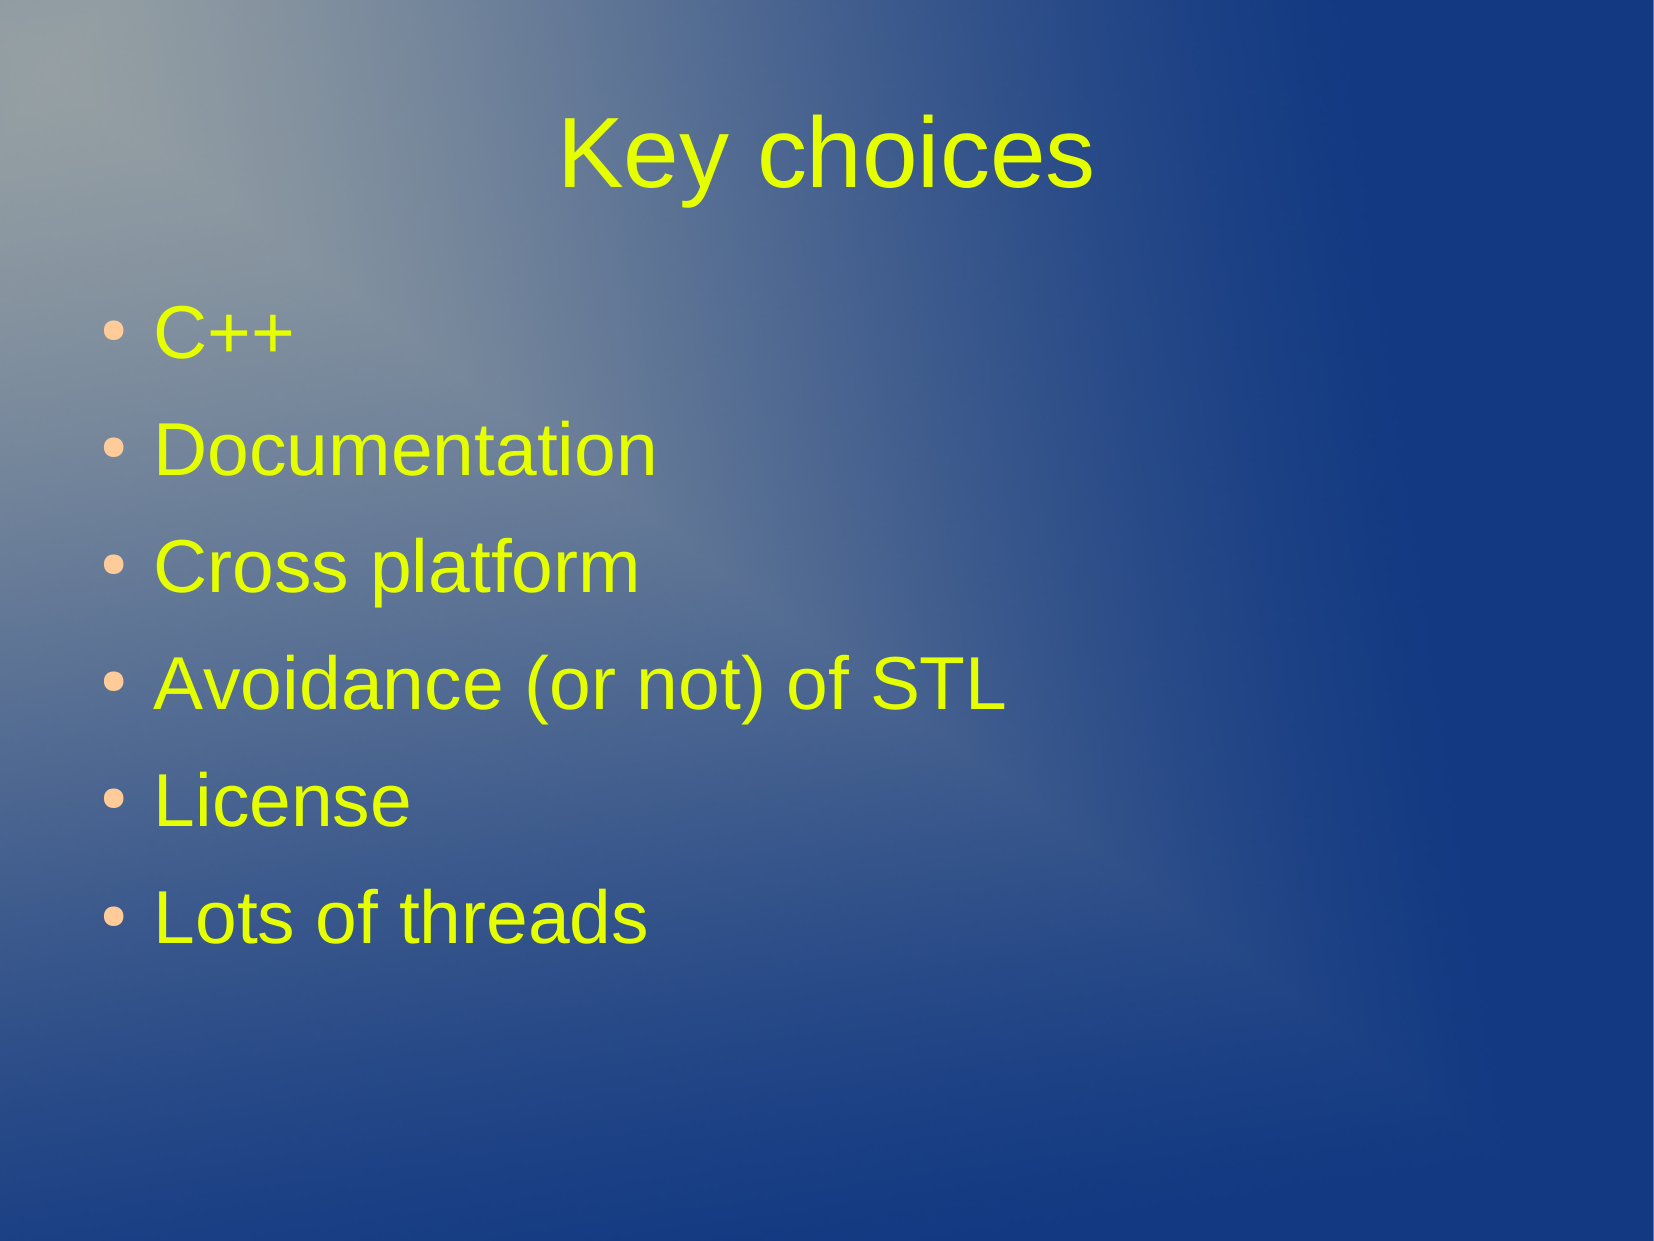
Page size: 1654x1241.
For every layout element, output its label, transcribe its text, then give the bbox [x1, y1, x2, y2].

list C++ Documentation Cross platform Avoidance (or not) of STL License Lots of threads [82, 290, 1571, 1094]
title Key choices [82, 56, 1571, 250]
picture [0, 0, 1654, 1241]
